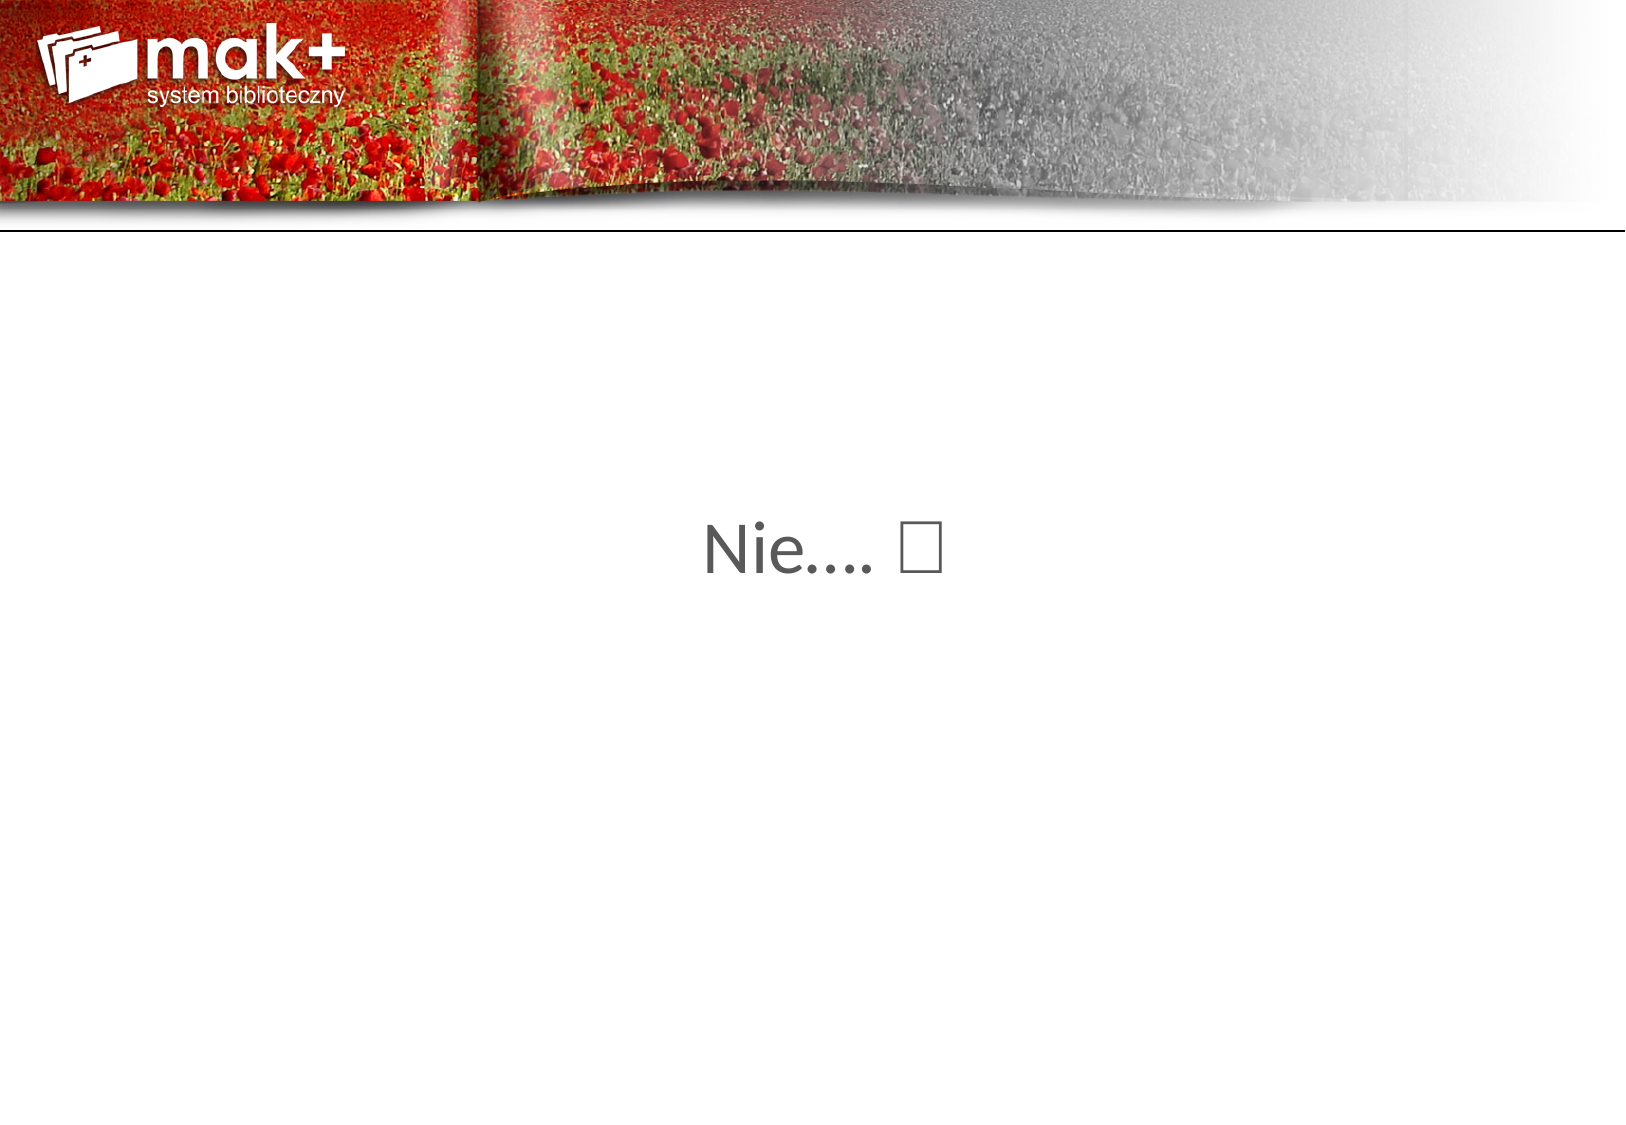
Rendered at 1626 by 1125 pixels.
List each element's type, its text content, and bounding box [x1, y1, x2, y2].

picture [0, 0, 1625, 231]
text_box Nie….  [103, 498, 1550, 605]
